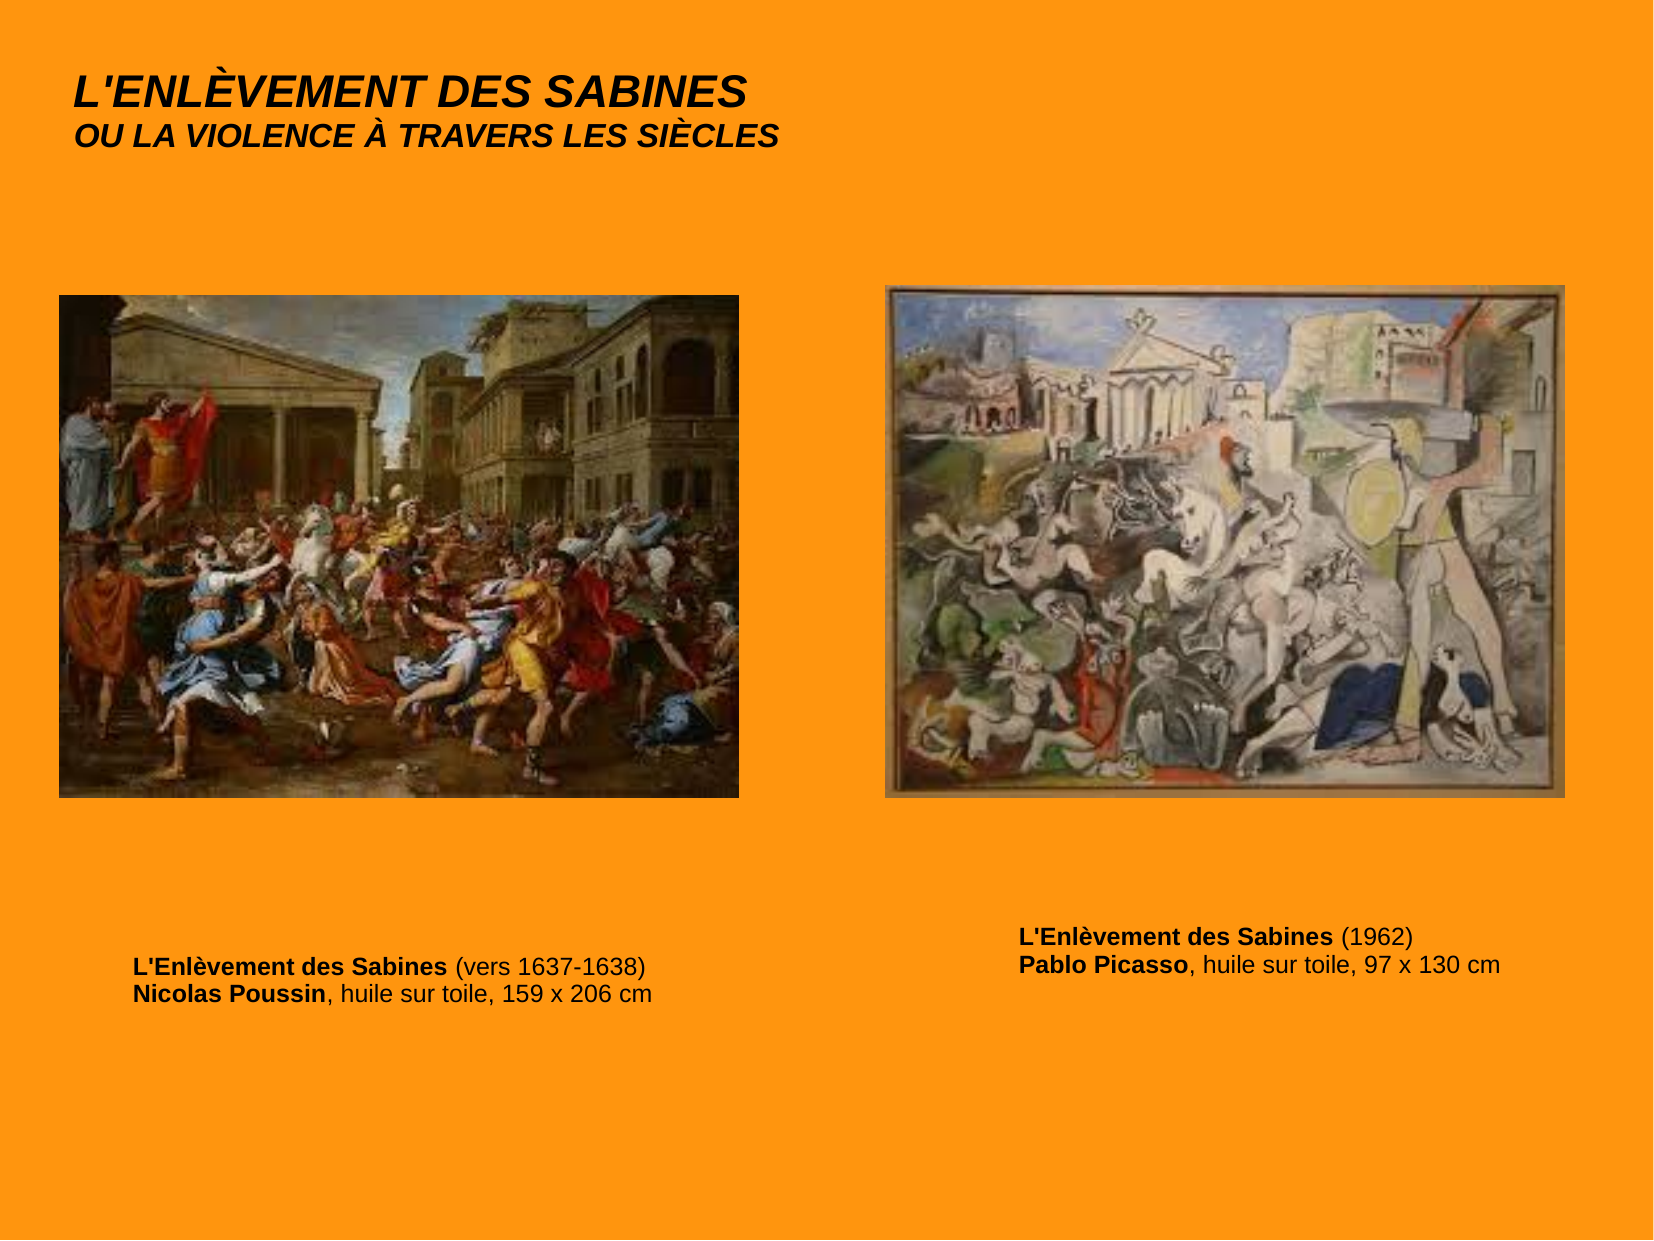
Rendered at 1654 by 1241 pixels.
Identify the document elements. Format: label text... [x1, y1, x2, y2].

picture [59, 295, 739, 798]
picture [885, 285, 1565, 798]
text_box L'Enlèvement des Sabines (vers 1637-1638) Nicolas Poussin, huile sur toile, 159 x 206 cm [118, 944, 680, 1063]
text_box L'Enlèvement des Sabines (1962) Pablo Picasso, huile sur toile, 97 x 130 cm [1003, 915, 1536, 1034]
text_box L'ENLÈVEMENT DES SABINES OU LA VIOLENCE À TRAVERS LES SIÈCLES [59, 59, 827, 222]
